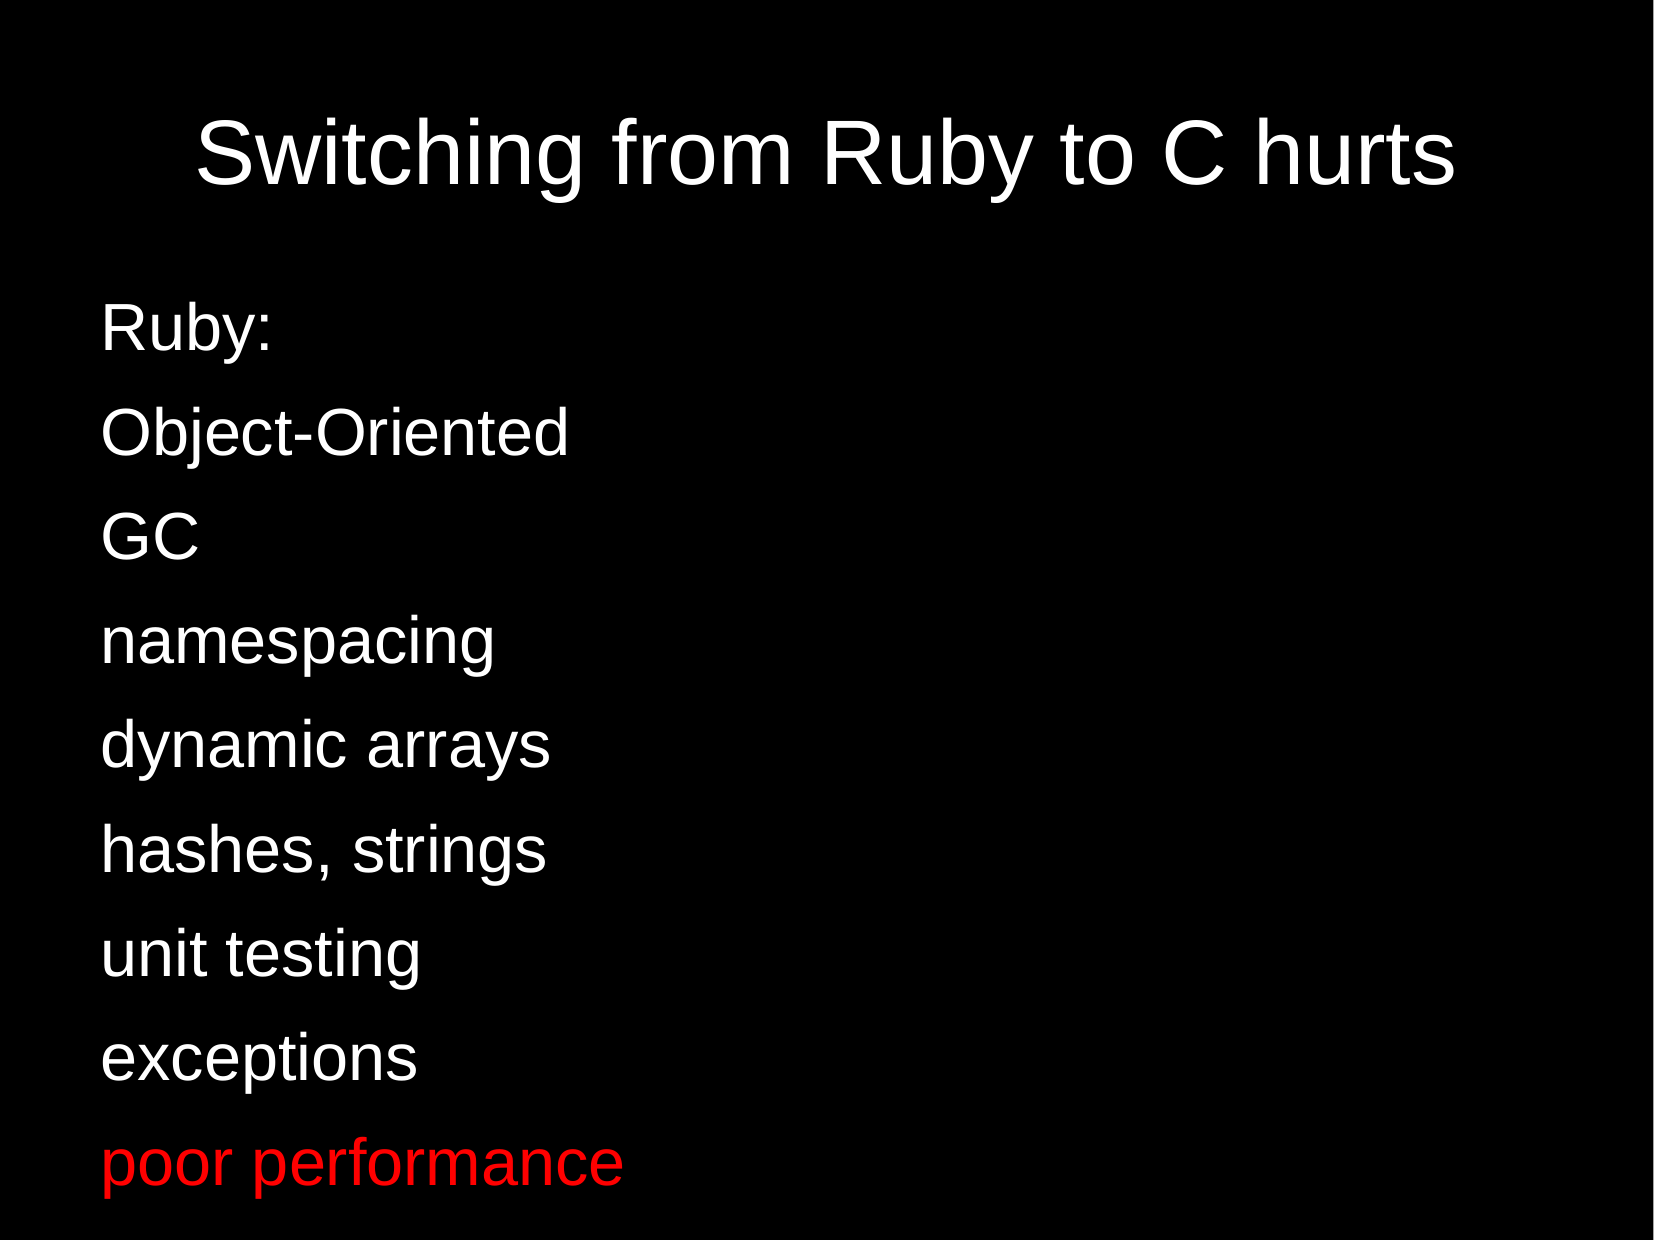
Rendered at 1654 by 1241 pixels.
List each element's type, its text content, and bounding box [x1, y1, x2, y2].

list Ruby: Object-Oriented GC namespacing dynamic arrays hashes, strings unit testing exceptions poor performance [82, 290, 809, 1200]
title Switching from Ruby to C hurts [82, 49, 1571, 257]
